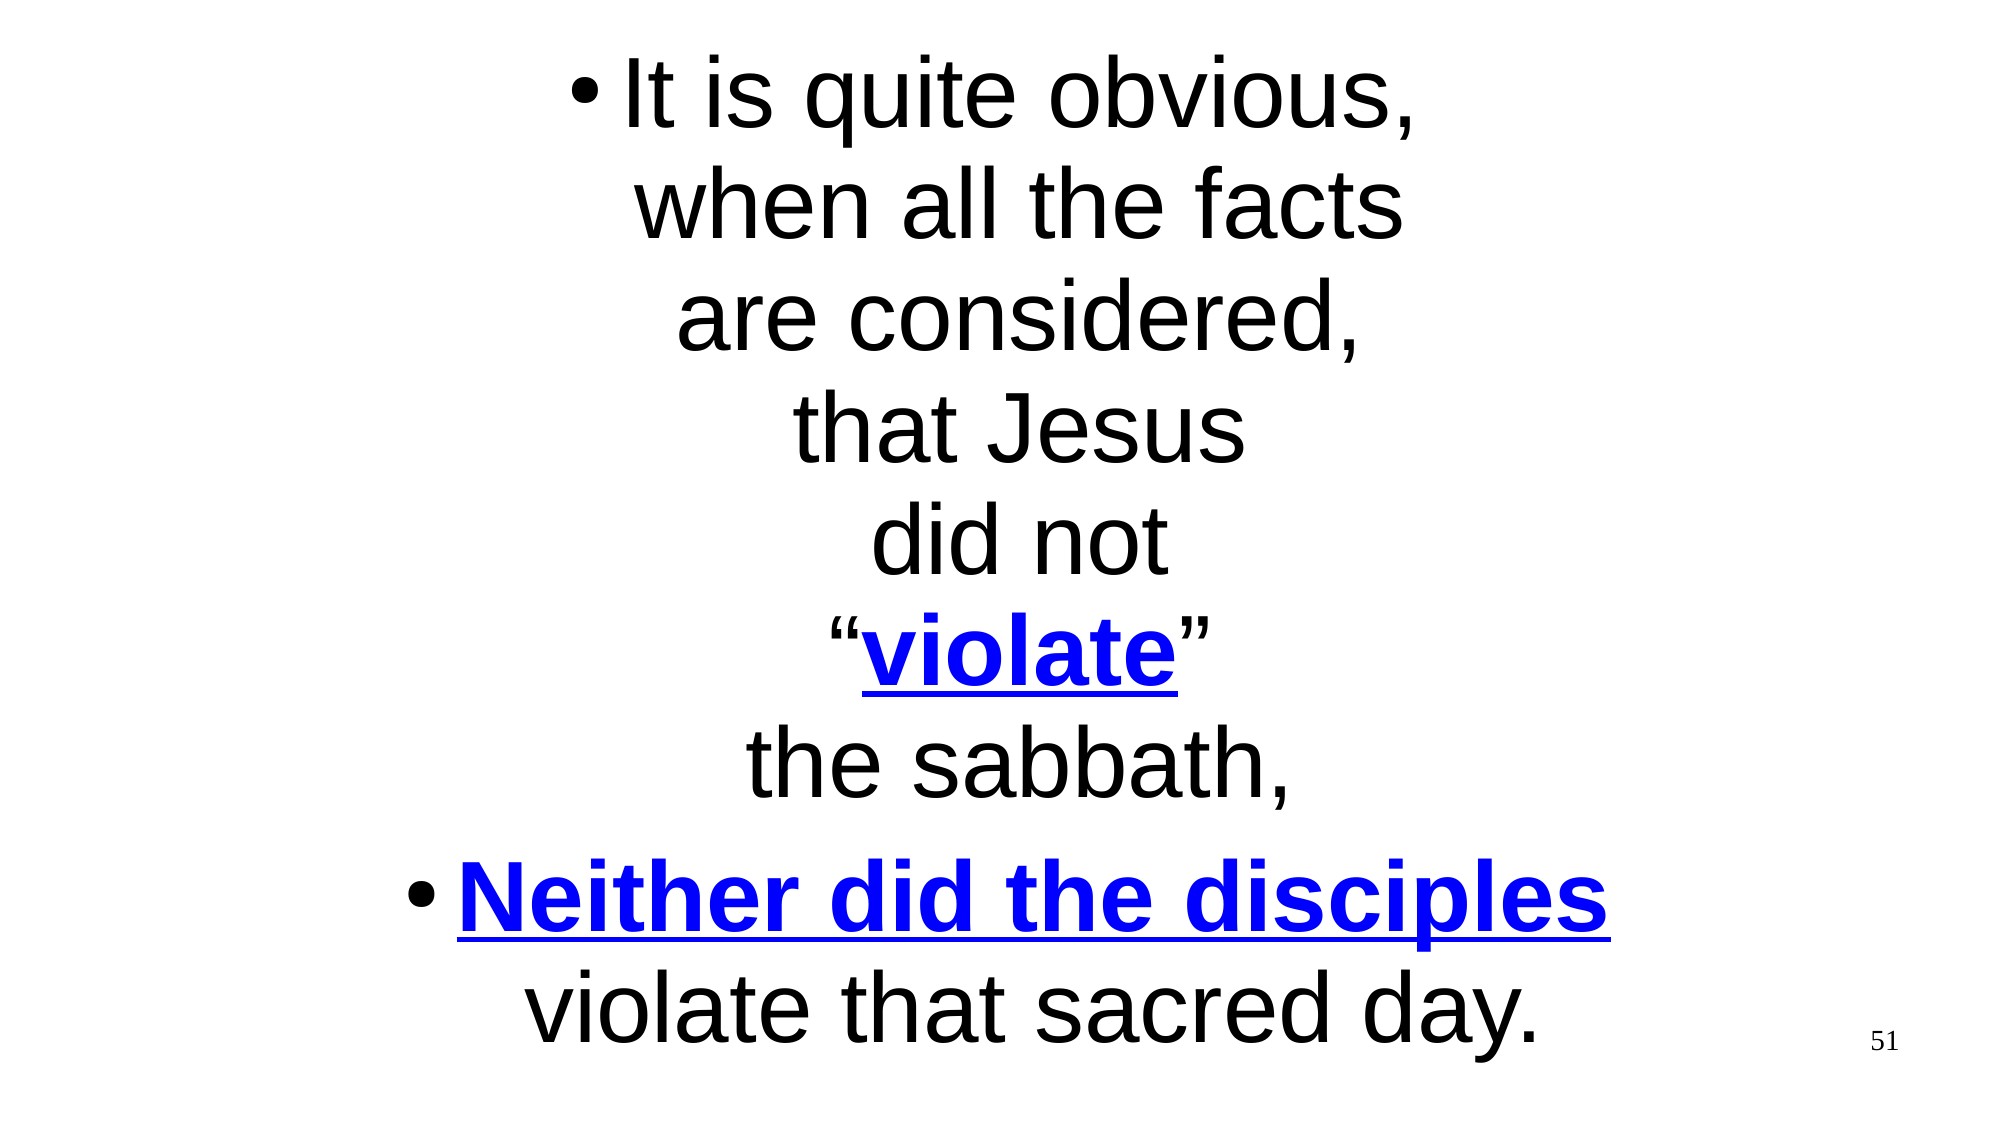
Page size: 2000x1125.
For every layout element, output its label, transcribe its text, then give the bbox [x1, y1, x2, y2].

list It is quite obvious, when all the facts are considered, that Jesus did not “violate” the sabbath, Neither did the disciples violate that sacred day. [35, 36, 1962, 1099]
